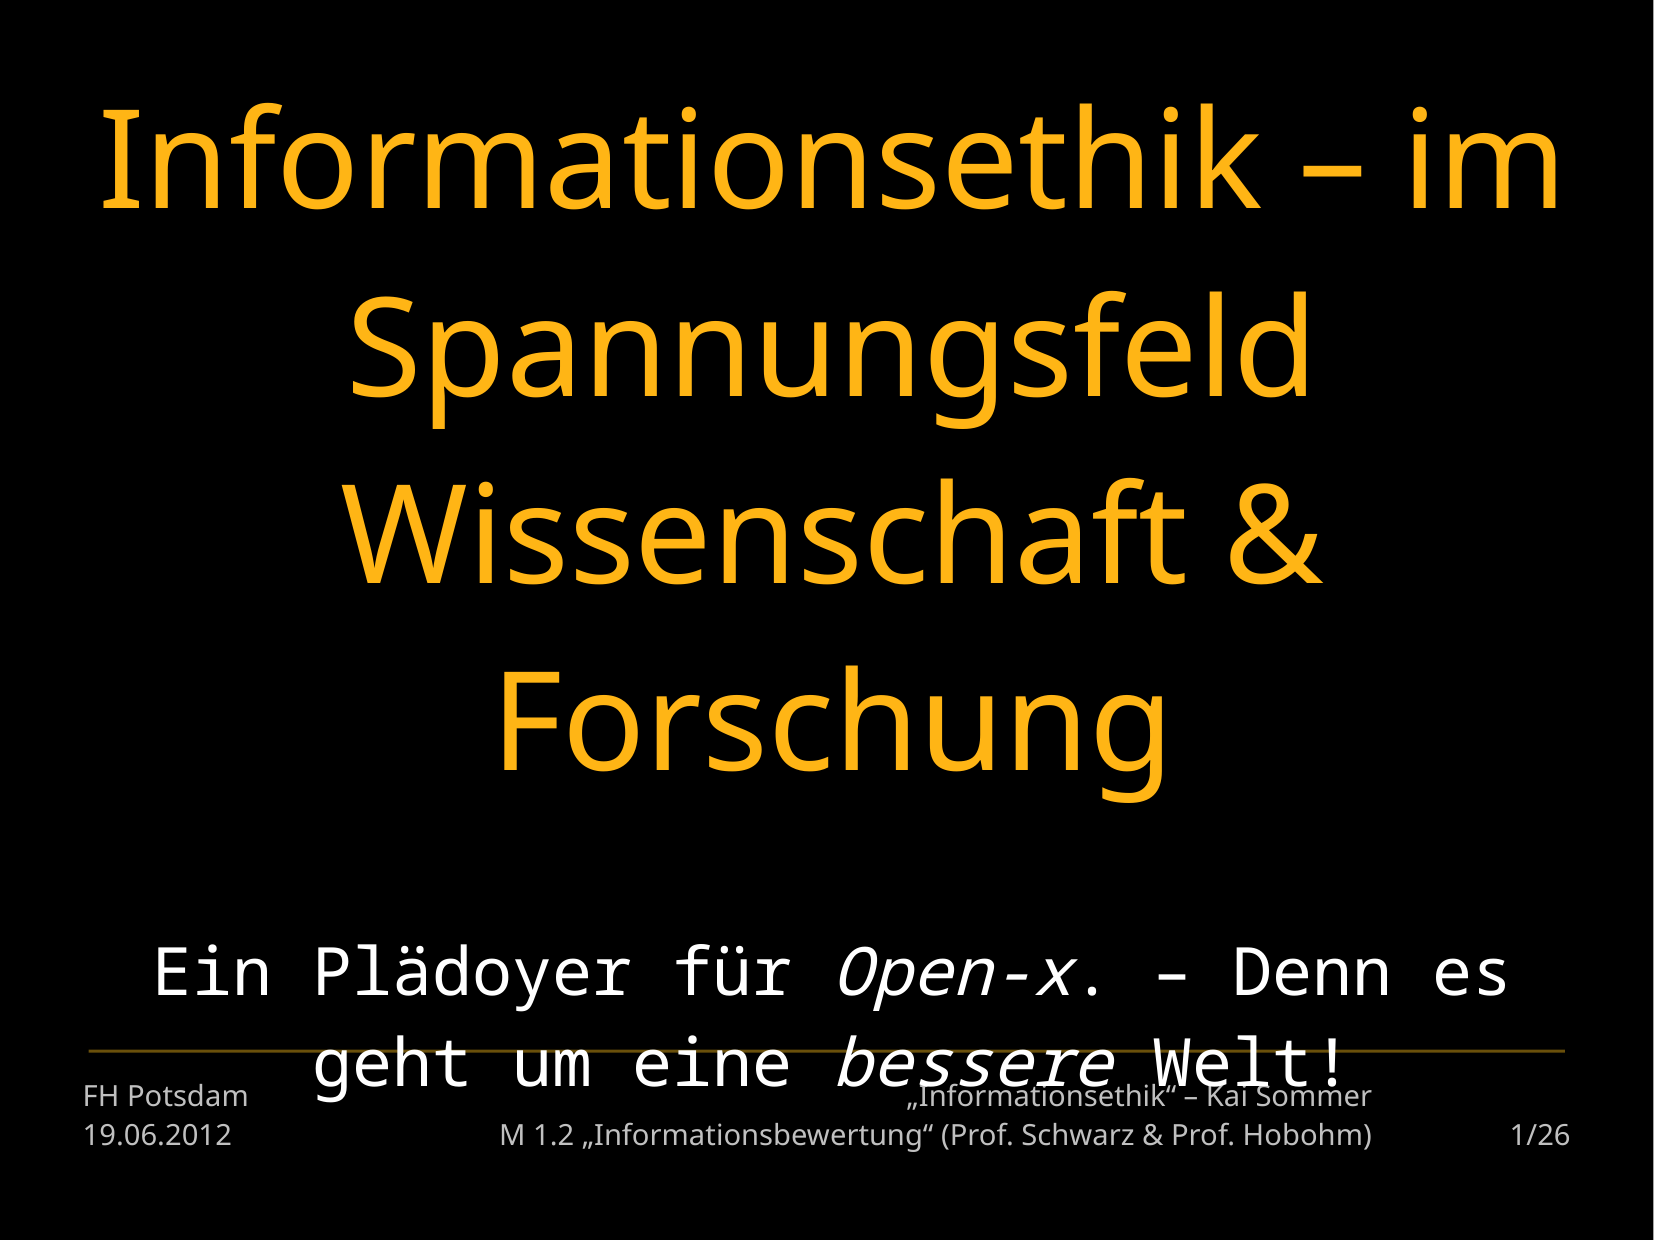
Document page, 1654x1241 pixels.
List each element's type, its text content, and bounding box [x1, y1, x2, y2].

subtitle Informationsethik – im Spannungsfeld Wissenschaft & Forschung Ein Plädoyer für Open-x. – Denn es geht um eine bessere Welt! [88, 226, 1577, 942]
